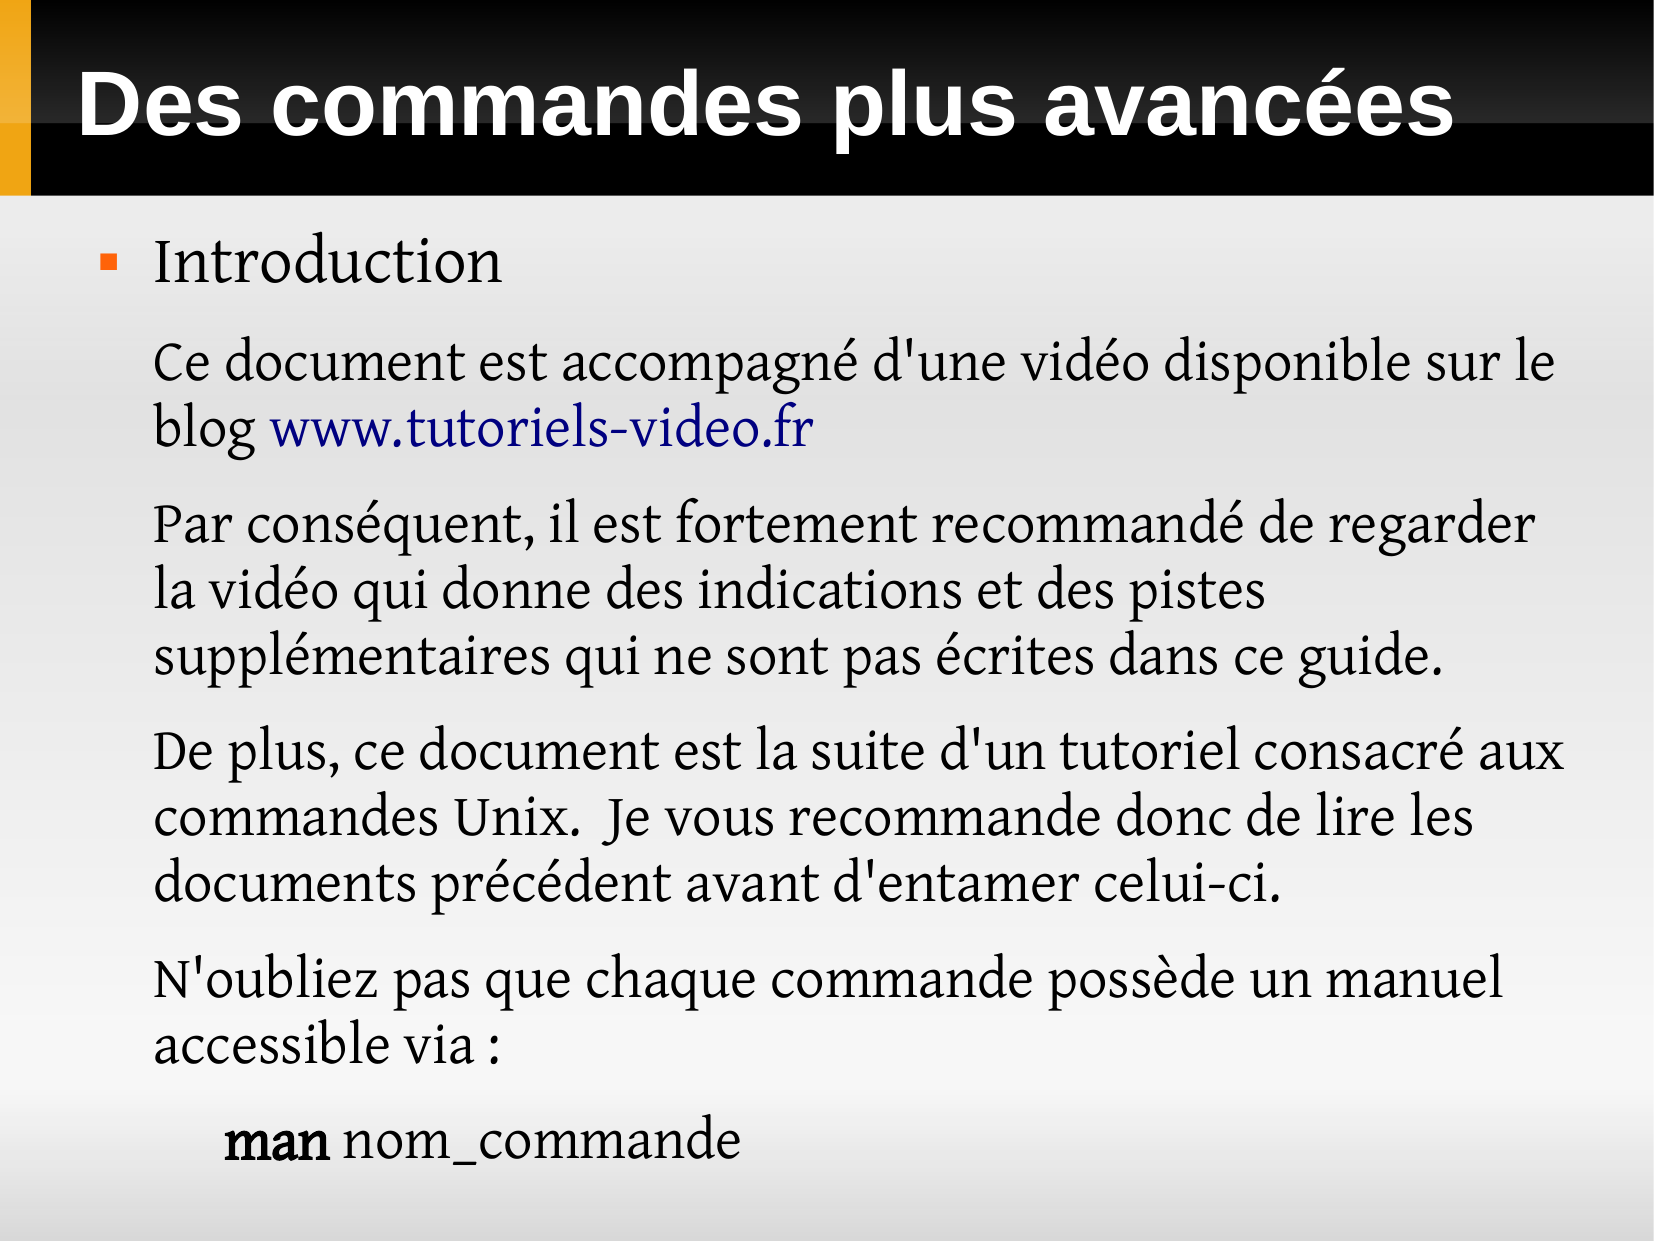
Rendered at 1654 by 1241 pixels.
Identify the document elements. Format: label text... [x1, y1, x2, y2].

picture [0, 0, 1654, 1241]
title Des commandes plus avancées [76, 0, 1565, 208]
list Introduction Ce document est accompagné d'une vidéo disponible sur le blog www.tutoriels-video.fr Par conséquent, il est fortement recommandé de regarder la vidéo qui donne des indications et des pistes supplémentaires qui ne sont pas écrites dans ce guide. De plus, ce document est la suite d'un tutoriel consacré aux commandes Unix. Je vous recommande donc de lire les documents précédent avant d'entamer celui-ci. N'oubliez pas que chaque commande possède un manuel accessible via : man nom_commande [82, 225, 1571, 1175]
